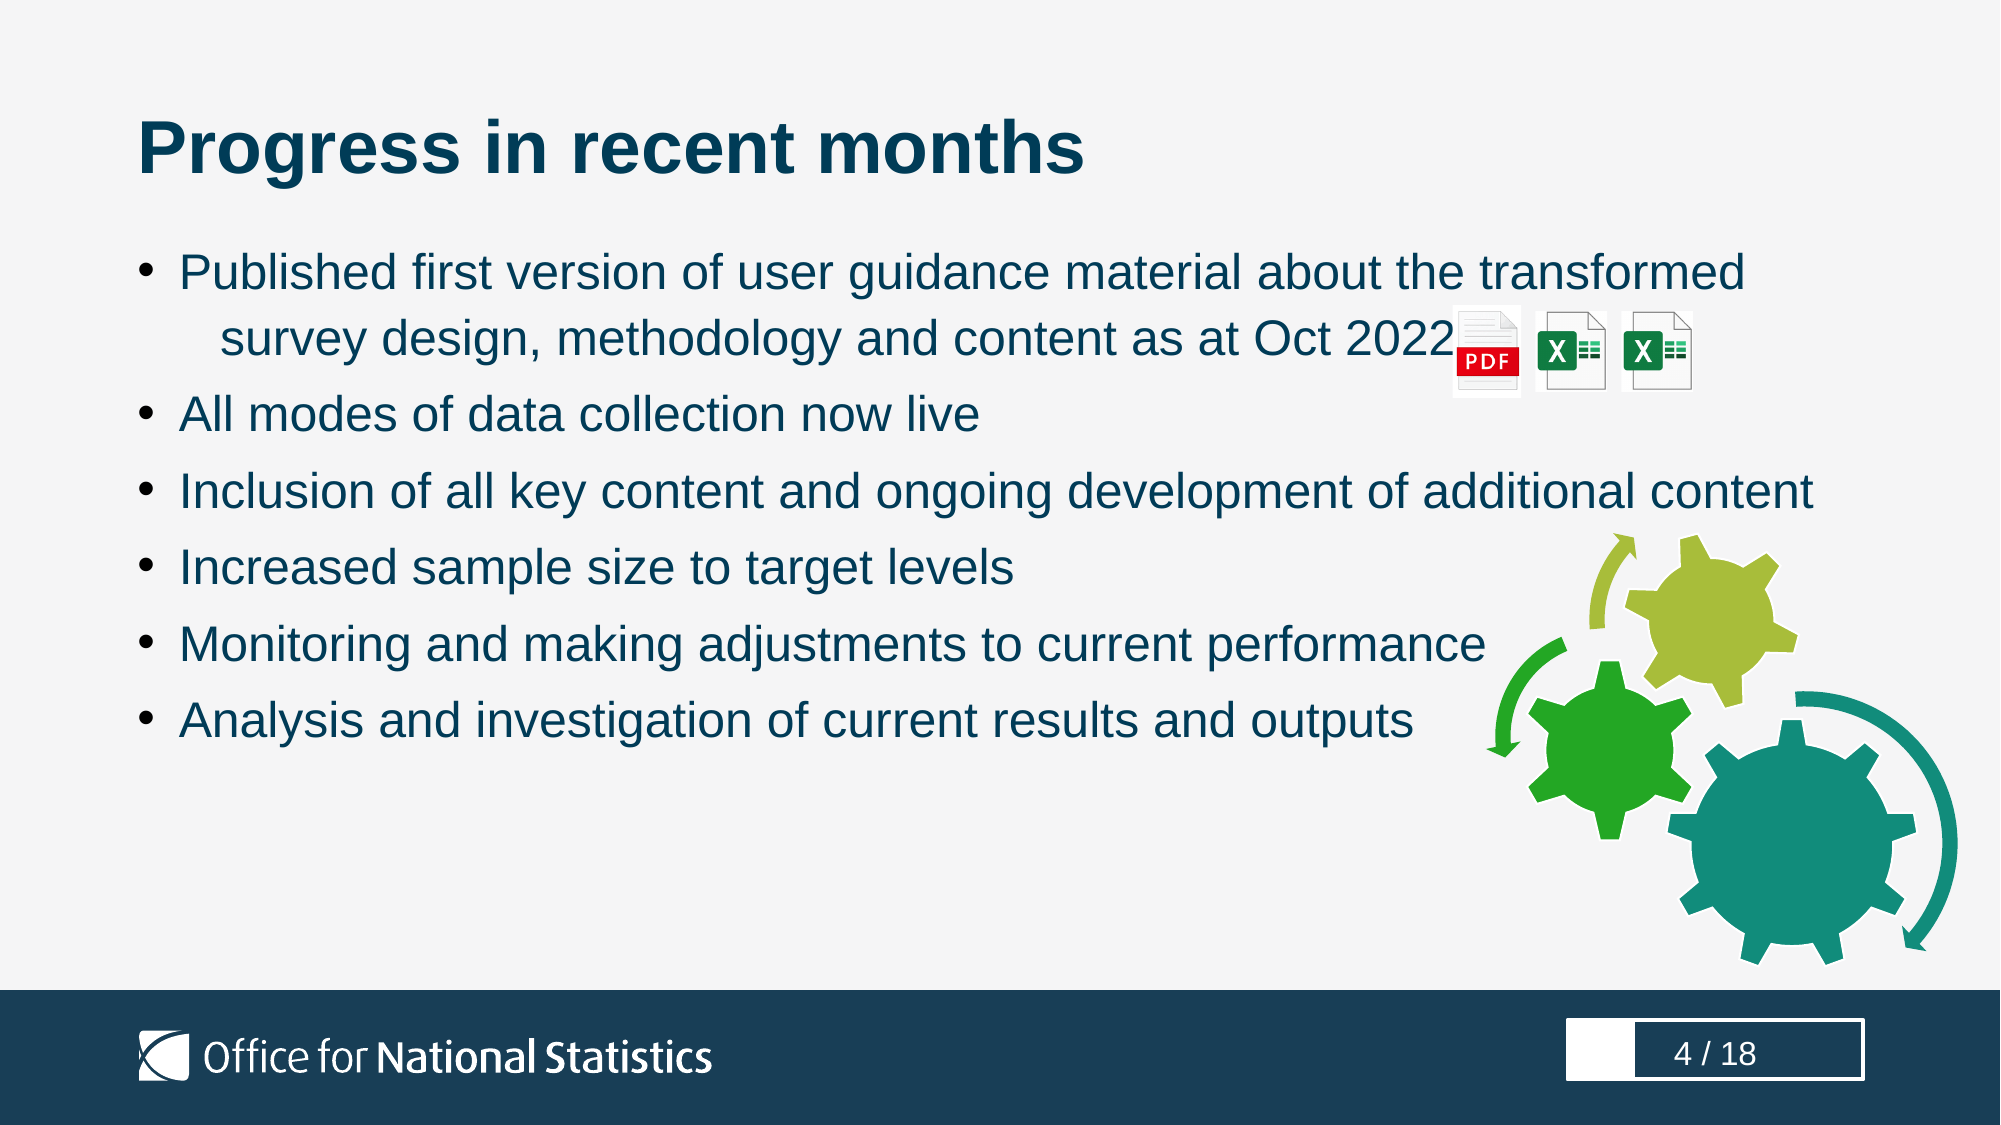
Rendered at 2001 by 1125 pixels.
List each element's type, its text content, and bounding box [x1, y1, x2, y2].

title Progress in recent months [137, 105, 1863, 192]
picture [1621, 311, 1693, 392]
text_box [1526, 660, 1693, 841]
text_box [1623, 533, 1799, 709]
list Published first version of user guidance material about the transformed survey design, methodology and content as at Oct 2022 All modes of data collection now live Inclusion of all key content and ongoing development of additional content Increased sample size to target levels Monitoring and making adjustments to current performance Analysis and investigation of current results and outputs [137, 233, 1863, 748]
text_box [1485, 636, 1568, 758]
text_box 4 / 18 [1568, 1020, 1863, 1079]
picture [1452, 305, 1522, 398]
text_box [1589, 533, 1637, 630]
picture [1535, 311, 1608, 392]
text_box [1795, 691, 1958, 952]
text_box [1666, 719, 1918, 967]
